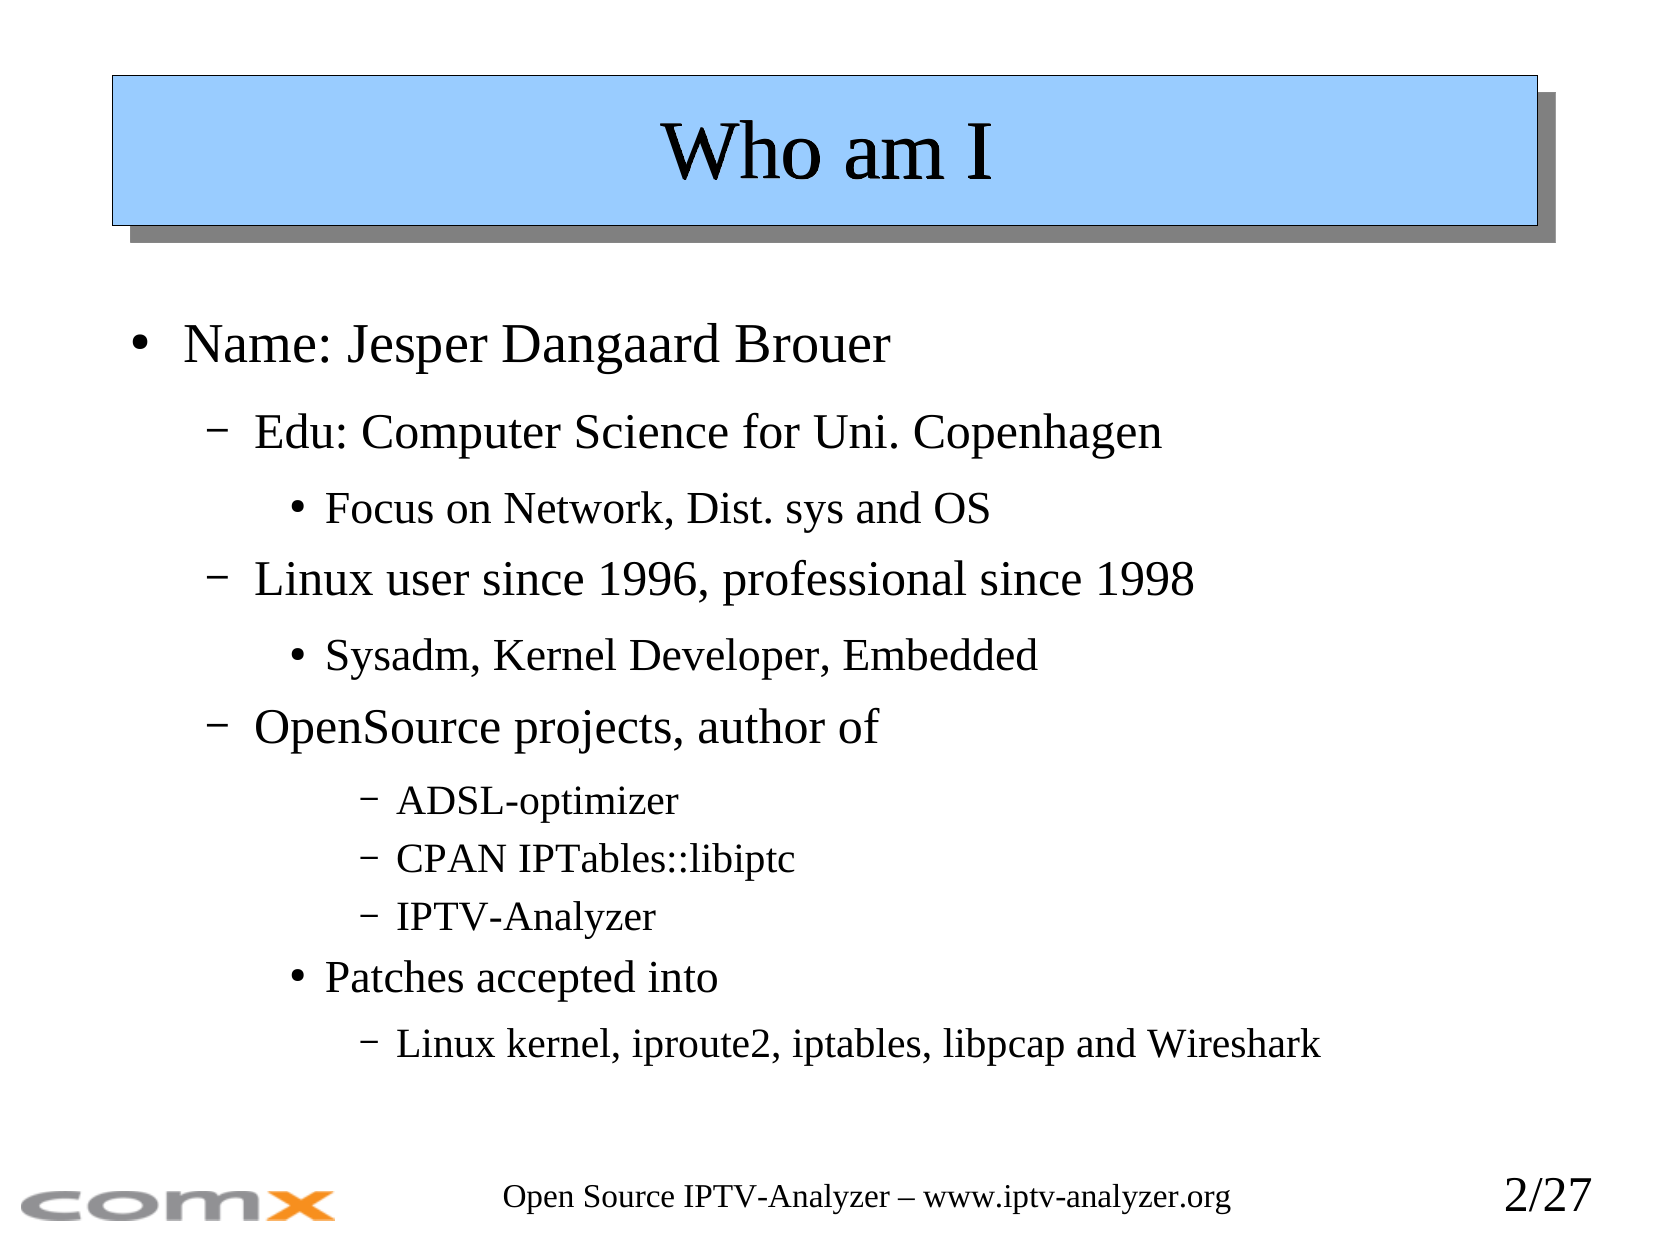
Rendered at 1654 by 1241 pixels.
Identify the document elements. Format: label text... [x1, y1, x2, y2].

title Who am I [116, 75, 1538, 226]
list Name: Jesper Dangaard Brouer Edu: Computer Science for Uni. Copenhagen Focus on Network, Dist. sys and OS Linux user since 1996, professional since 1998 Sysadm, Kernel Developer, Embedded OpenSource projects, author of ADSL-optimizer CPAN IPTables::libiptc IPTV-Analyzer Patches accepted into Linux kernel, iproute2, iptables, libpcap and Wireshark [112, 311, 1538, 1100]
picture [21, 1191, 335, 1221]
